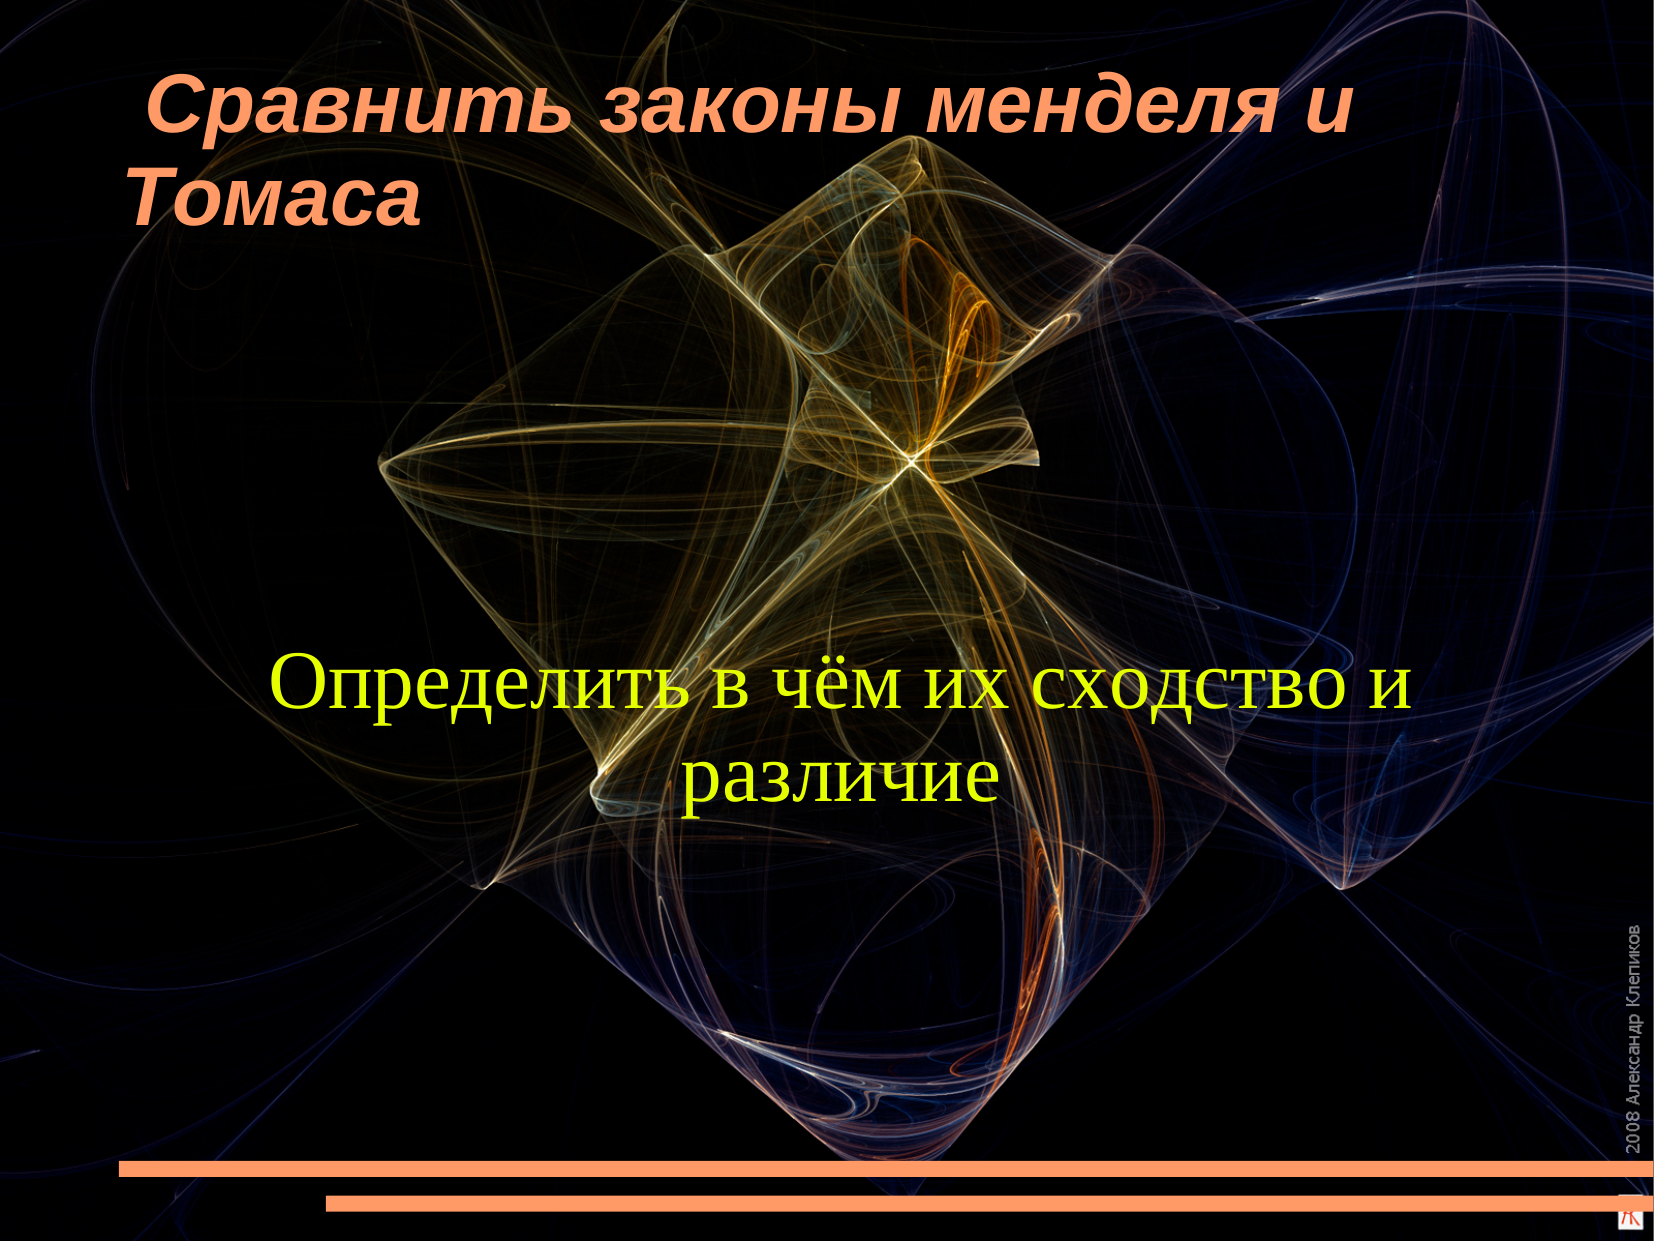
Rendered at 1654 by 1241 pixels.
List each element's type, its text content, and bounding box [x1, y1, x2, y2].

title Сравнить законы менделя и Томаса [121, 46, 1534, 254]
subtitle Определить в чём их сходство и различие [121, 322, 1561, 1133]
picture [0, 0, 1654, 1241]
